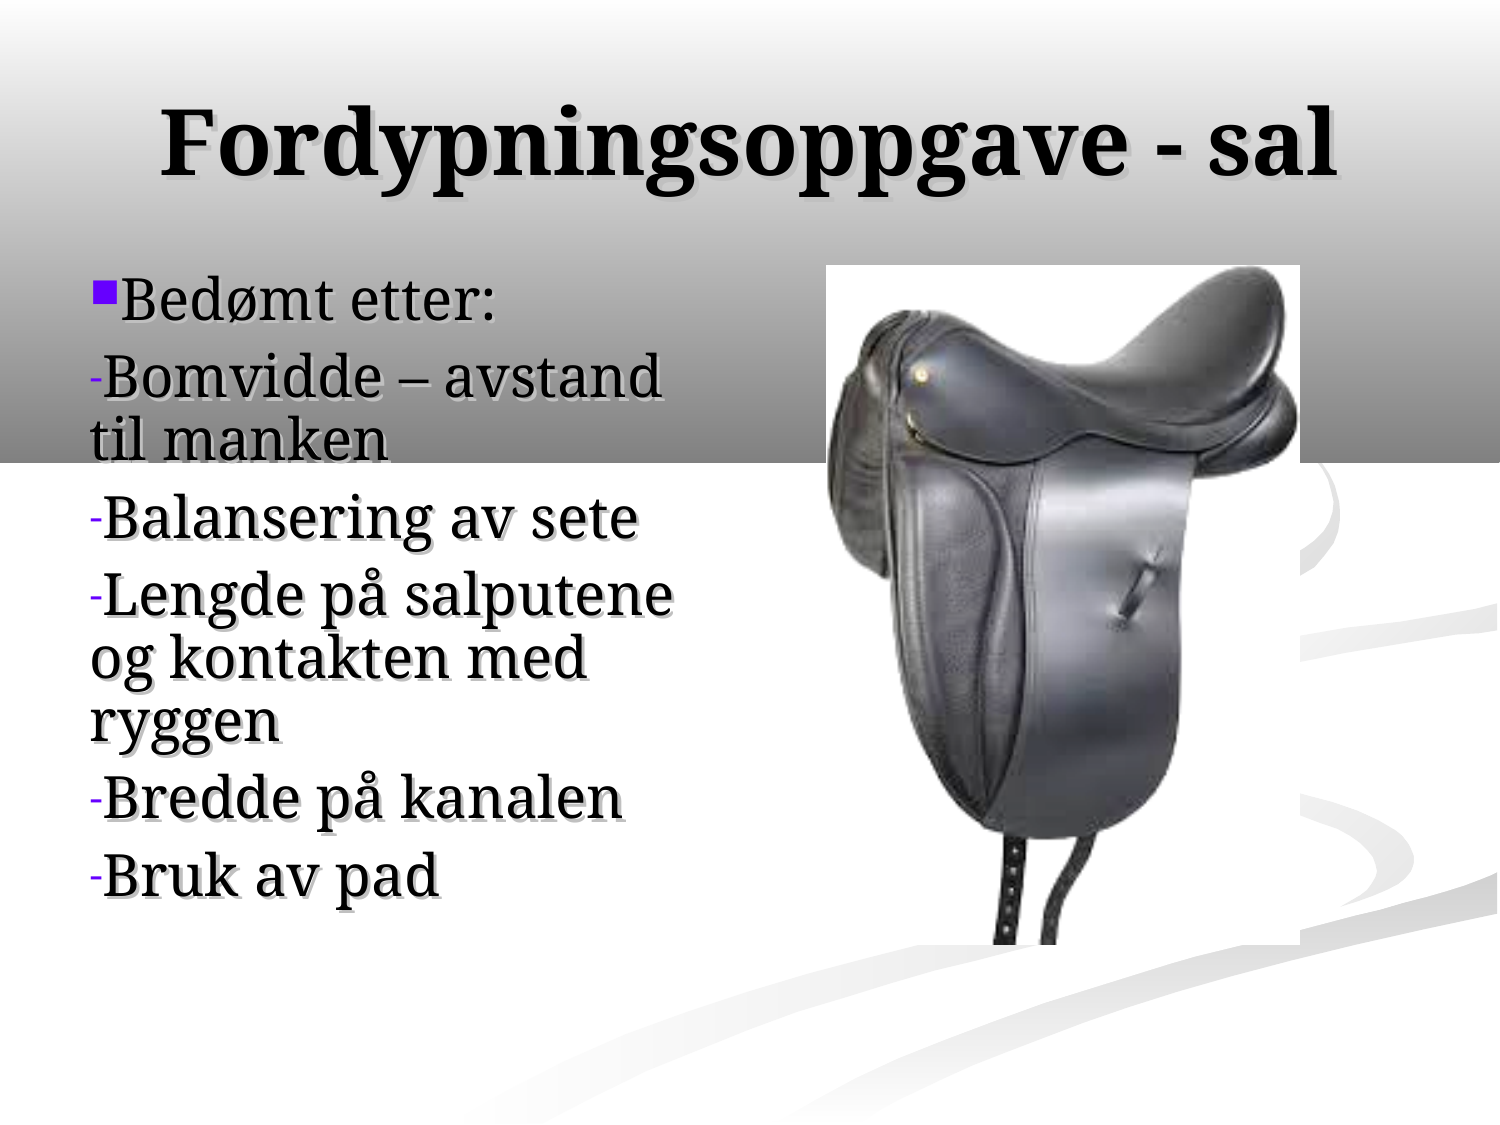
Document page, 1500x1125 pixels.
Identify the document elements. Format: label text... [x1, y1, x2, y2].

list Bedømt etter: Bomvidde – avstand til manken Balansering av sete Lengde på salputene og kontakten med ryggen Bredde på kanalen Bruk av pad [75, 262, 734, 1006]
title Fordypningsoppgave - sal [75, 21, 1426, 257]
picture [826, 265, 1300, 945]
